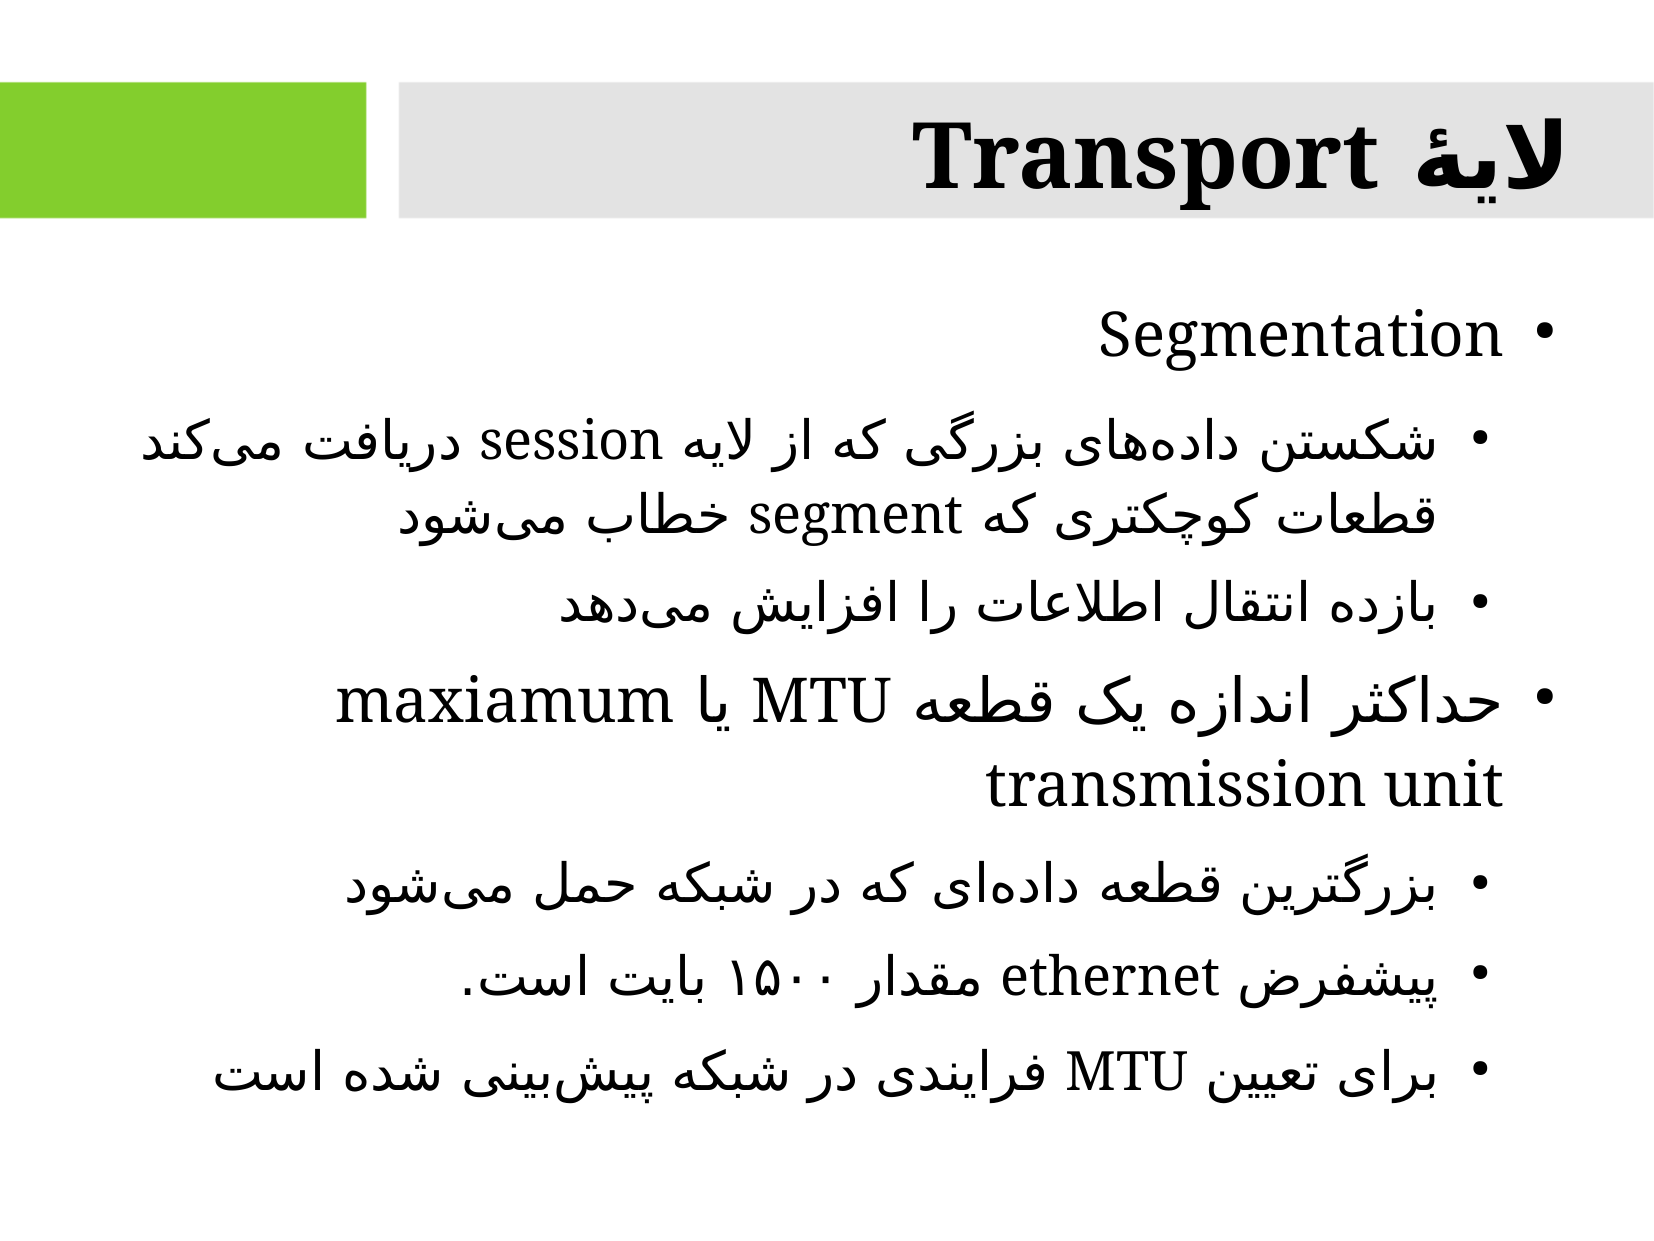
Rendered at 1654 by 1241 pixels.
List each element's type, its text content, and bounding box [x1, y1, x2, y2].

title لایهٔ Transport [82, 49, 1571, 257]
list Segmentation شکستن داده‌های بزرگی که از لایه session دریافت می‌کند قطعات کوچکتری که segment خطاب می‌شود بازده انتقال اطلاعات را افزایش می‌دهد حداکثر اندازه یک قطعه MTU یا maxiamum transmission unit بزرگترین قطعه داده‌ای که در شبکه حمل می‌شود پیشفرض ethernet مقدار ۱۵۰۰ بایت است. برای تعیین MTU فرایندی در شبکه پیش‌بینی شده است [82, 290, 1571, 1109]
picture [0, 0, 1654, 1241]
